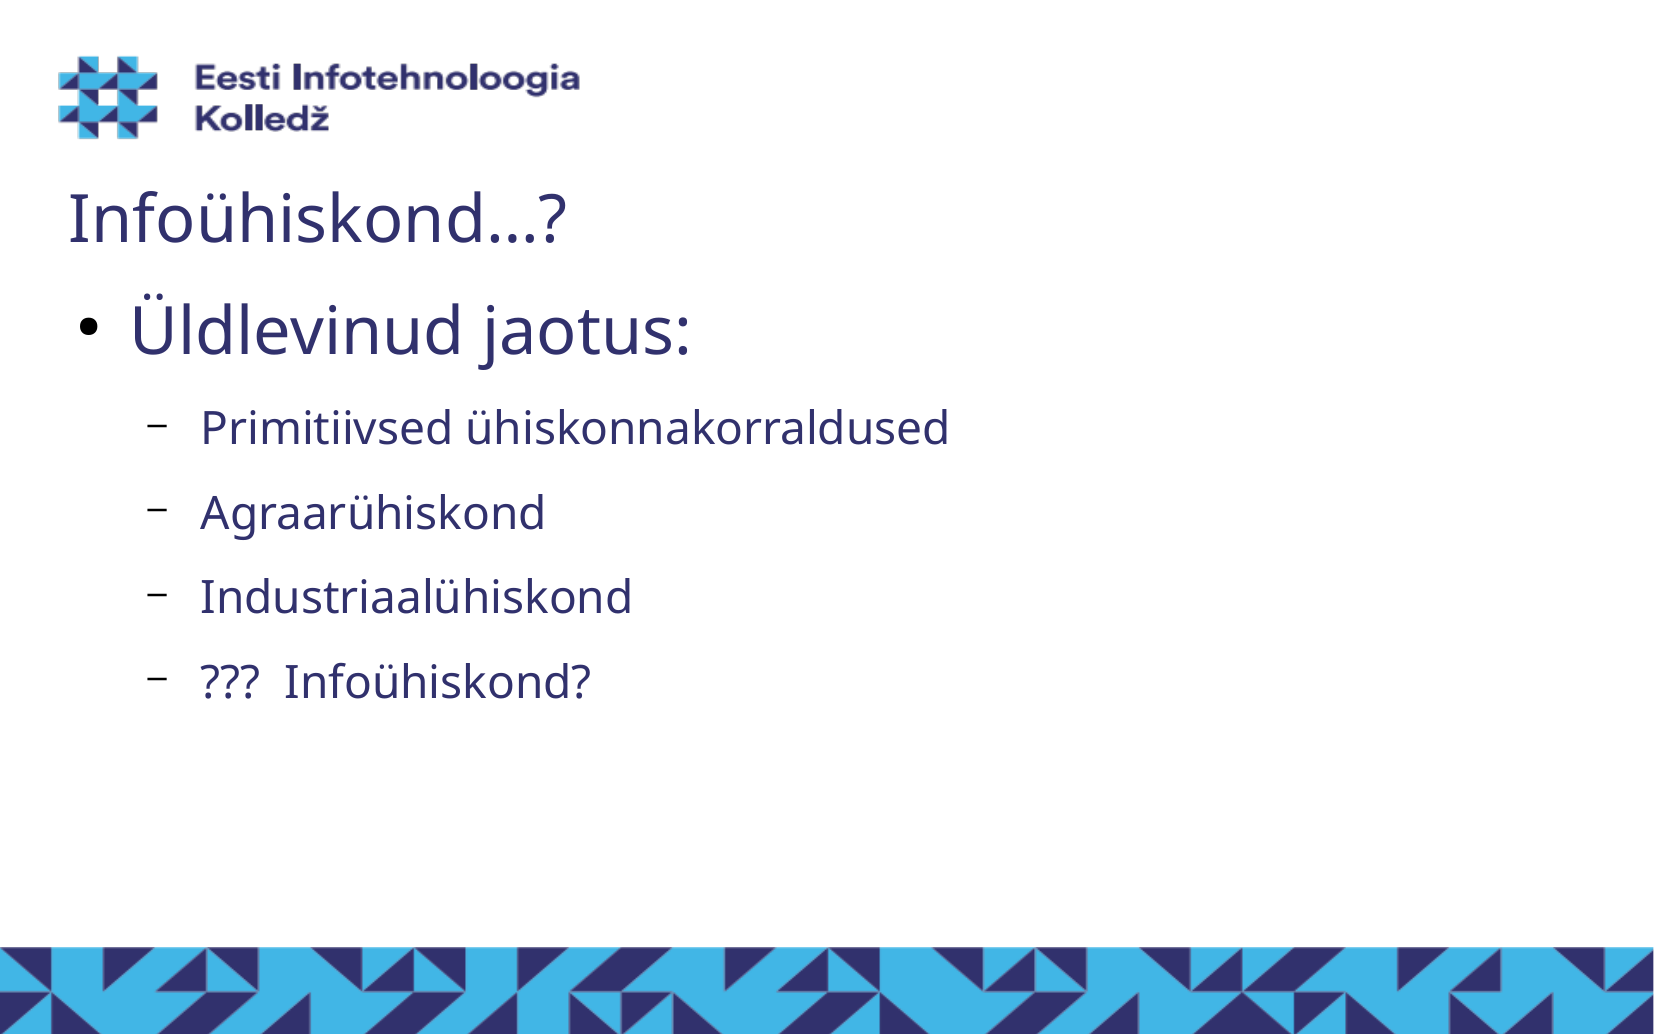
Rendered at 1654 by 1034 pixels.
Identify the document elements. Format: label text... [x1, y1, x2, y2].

list Üldlevinud jaotus: Primitiivsed ühiskonnakorraldused Agraarühiskond Industriaalühiskond ??? Infoühiskond? [59, 283, 1595, 936]
title Infoühiskond…? [68, 147, 1536, 283]
